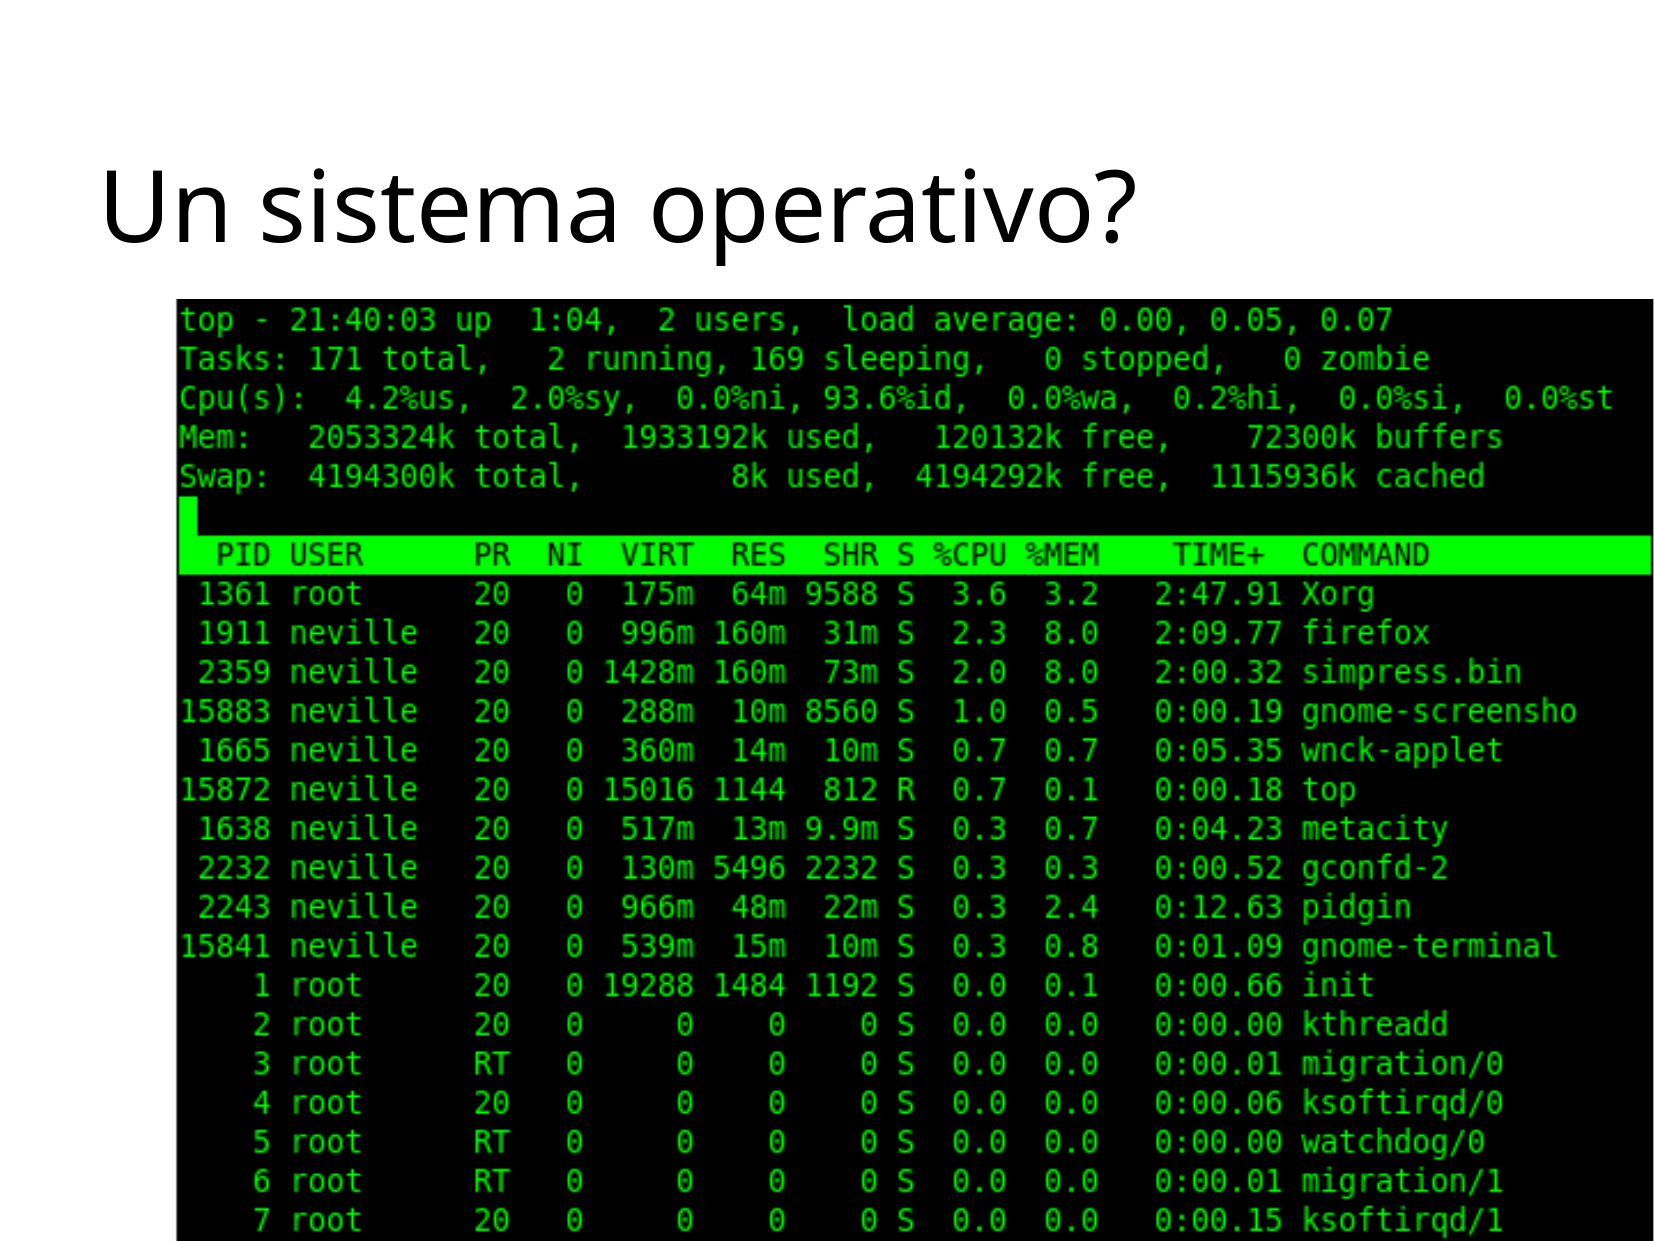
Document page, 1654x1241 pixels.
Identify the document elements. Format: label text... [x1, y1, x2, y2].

picture [175, 299, 1654, 1241]
title Un sistema operativo? [75, 107, 1163, 301]
